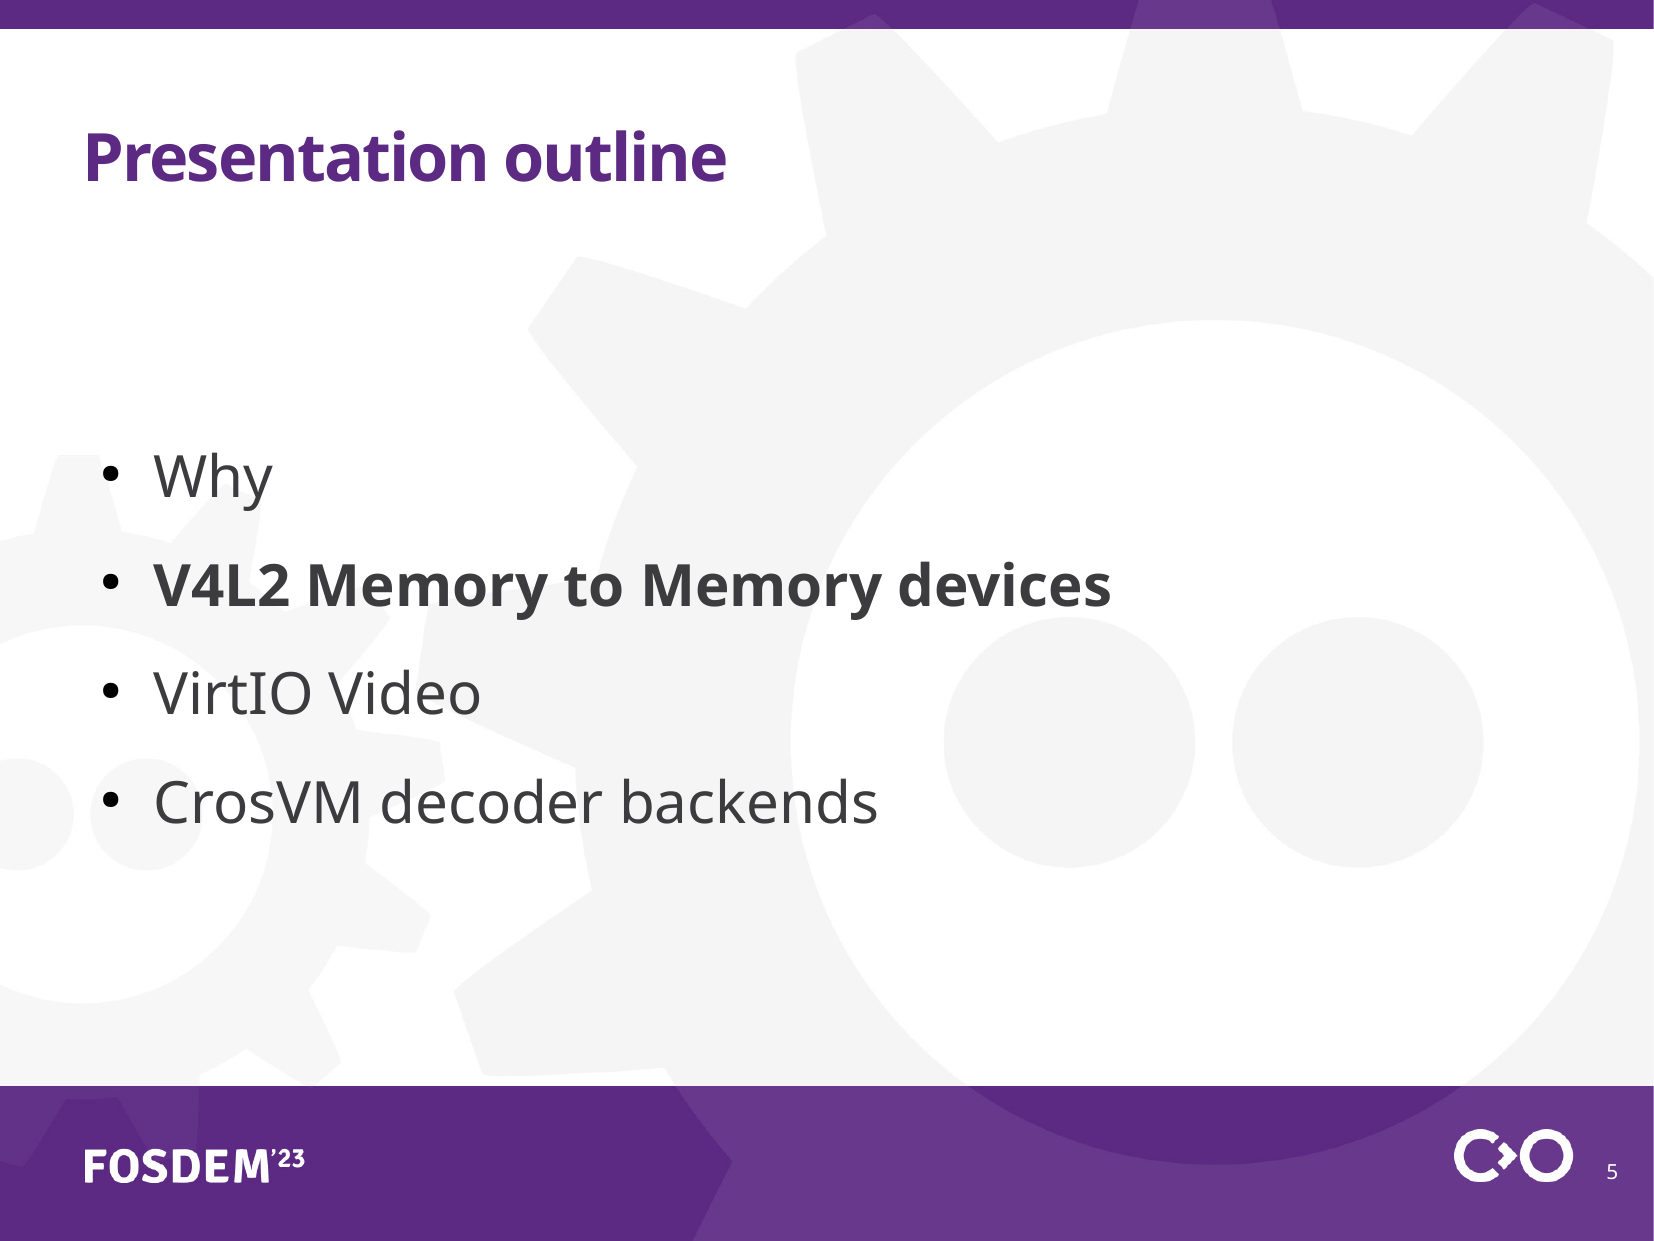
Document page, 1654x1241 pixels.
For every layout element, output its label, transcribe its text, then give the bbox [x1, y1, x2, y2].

picture [0, 0, 1654, 1241]
list Why V4L2 Memory to Memory devices VirtIO Video CrosVM decoder backends [82, 224, 1571, 1052]
title Presentation outline [82, 47, 1571, 201]
